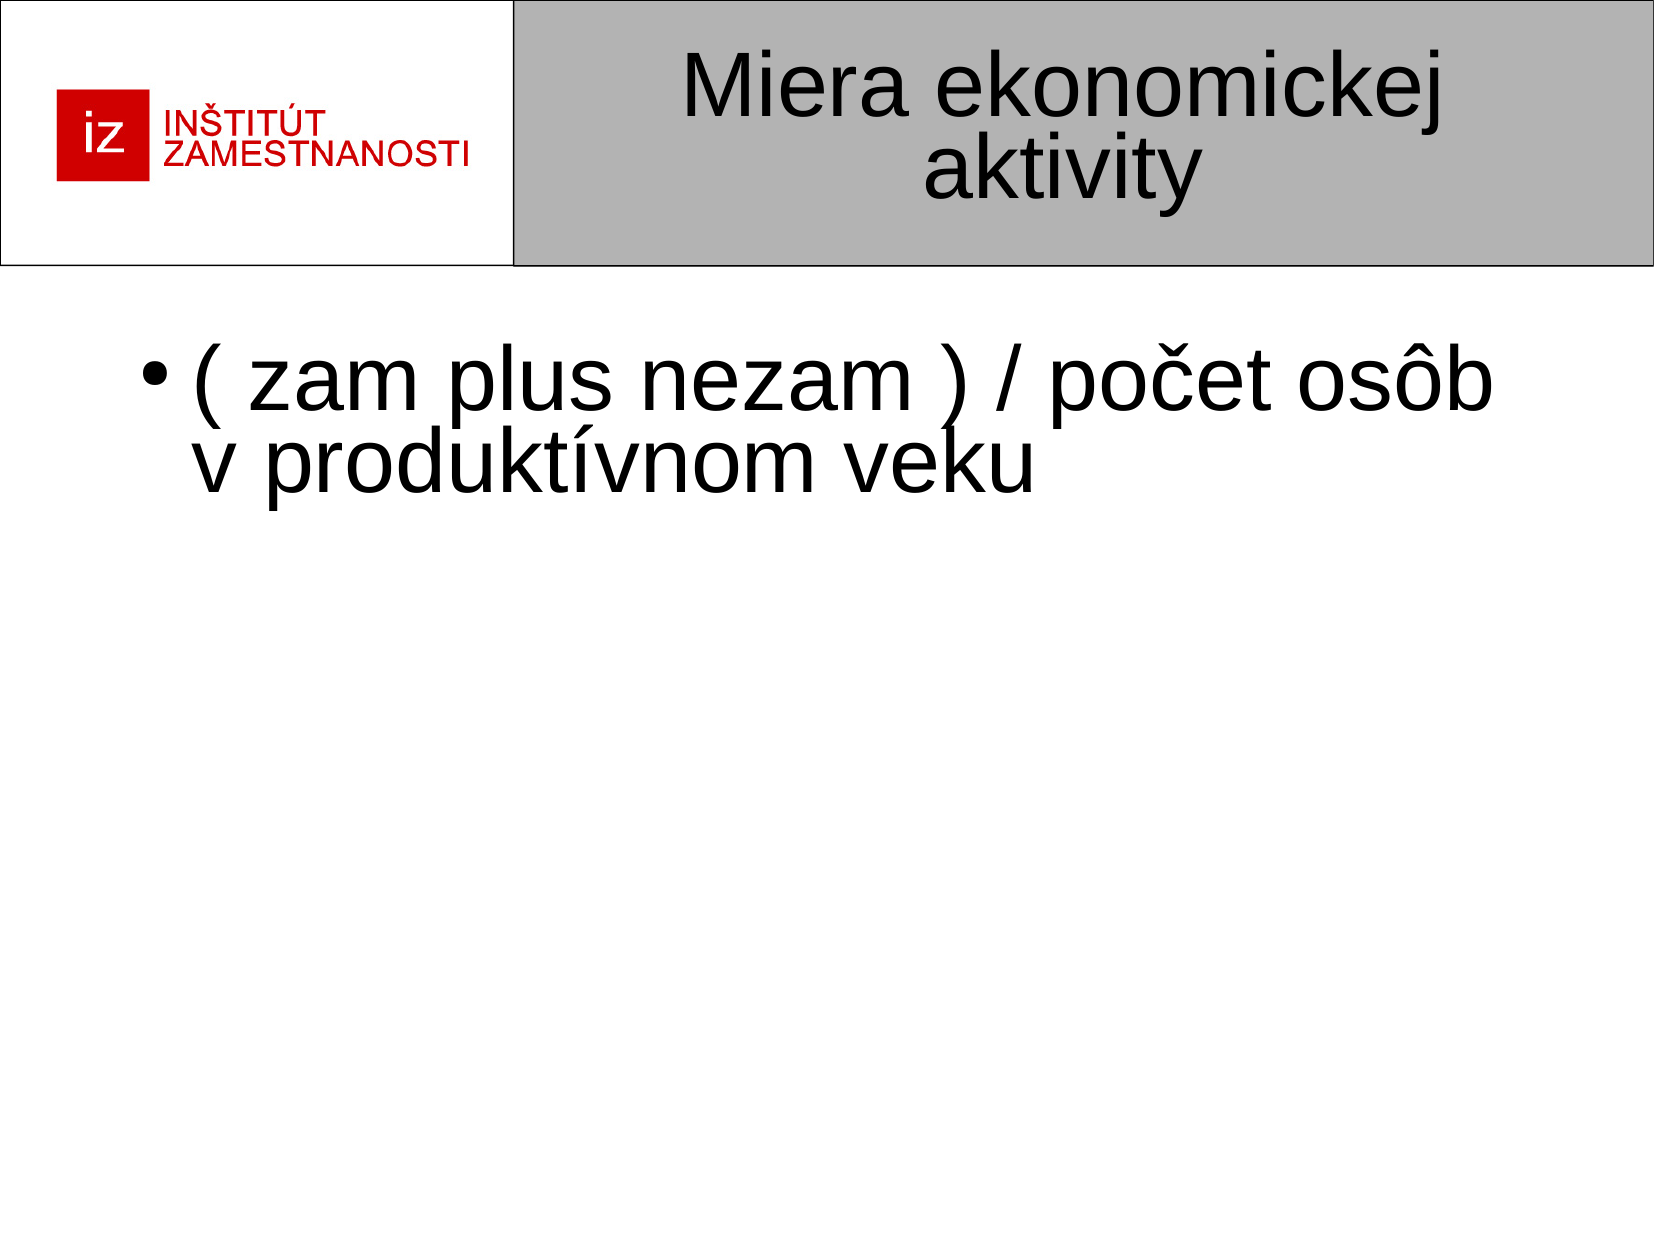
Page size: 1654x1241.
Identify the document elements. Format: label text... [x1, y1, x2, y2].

list ( zam plus nezam ) / počet osôb v produktívnom veku [121, 344, 1533, 1112]
picture [5, 8, 512, 257]
title Miera ekonomickej aktivity [561, 37, 1565, 229]
